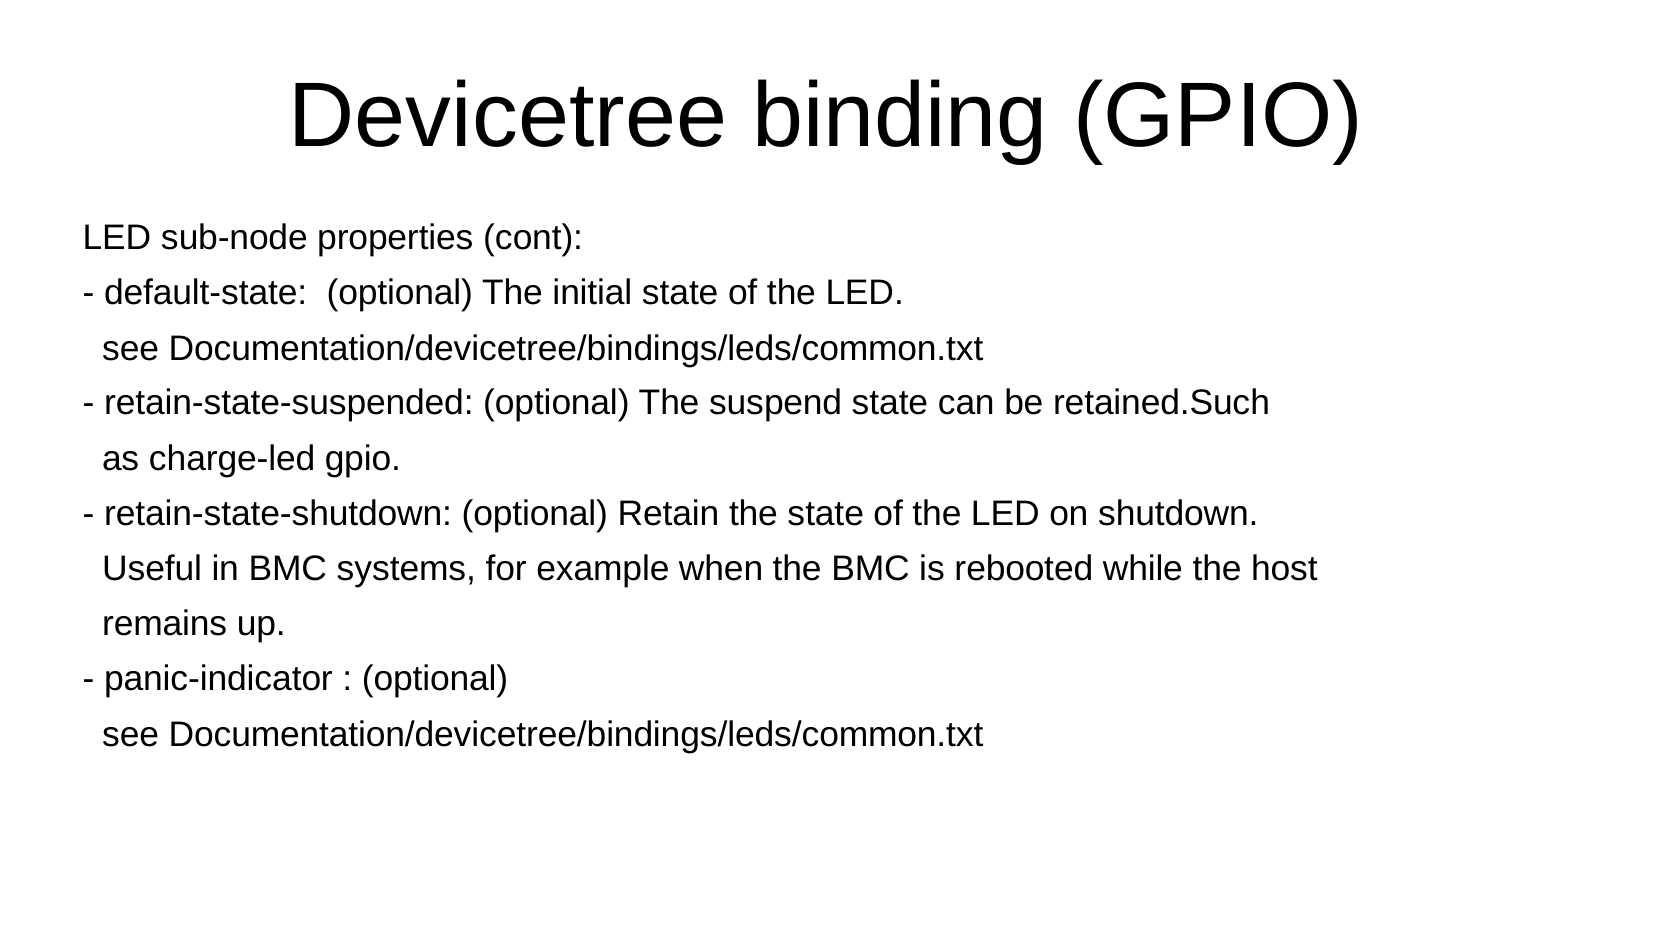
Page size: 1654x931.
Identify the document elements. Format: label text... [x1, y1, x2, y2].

title Devicetree binding (GPIO) [82, 37, 1571, 193]
list LED sub-node properties (cont): - default-state: (optional) The initial state of the LED. see Documentation/devicetree/bindings/leds/common.txt - retain-state-suspended: (optional) The suspend state can be retained.Such as charge-led gpio. - retain-state-shutdown: (optional) Retain the state of the LED on shutdown. Useful in BMC systems, for example when the BMC is rebooted while the host remains up. - panic-indicator : (optional) see Documentation/devicetree/bindings/leds/common.txt [82, 217, 1571, 758]
